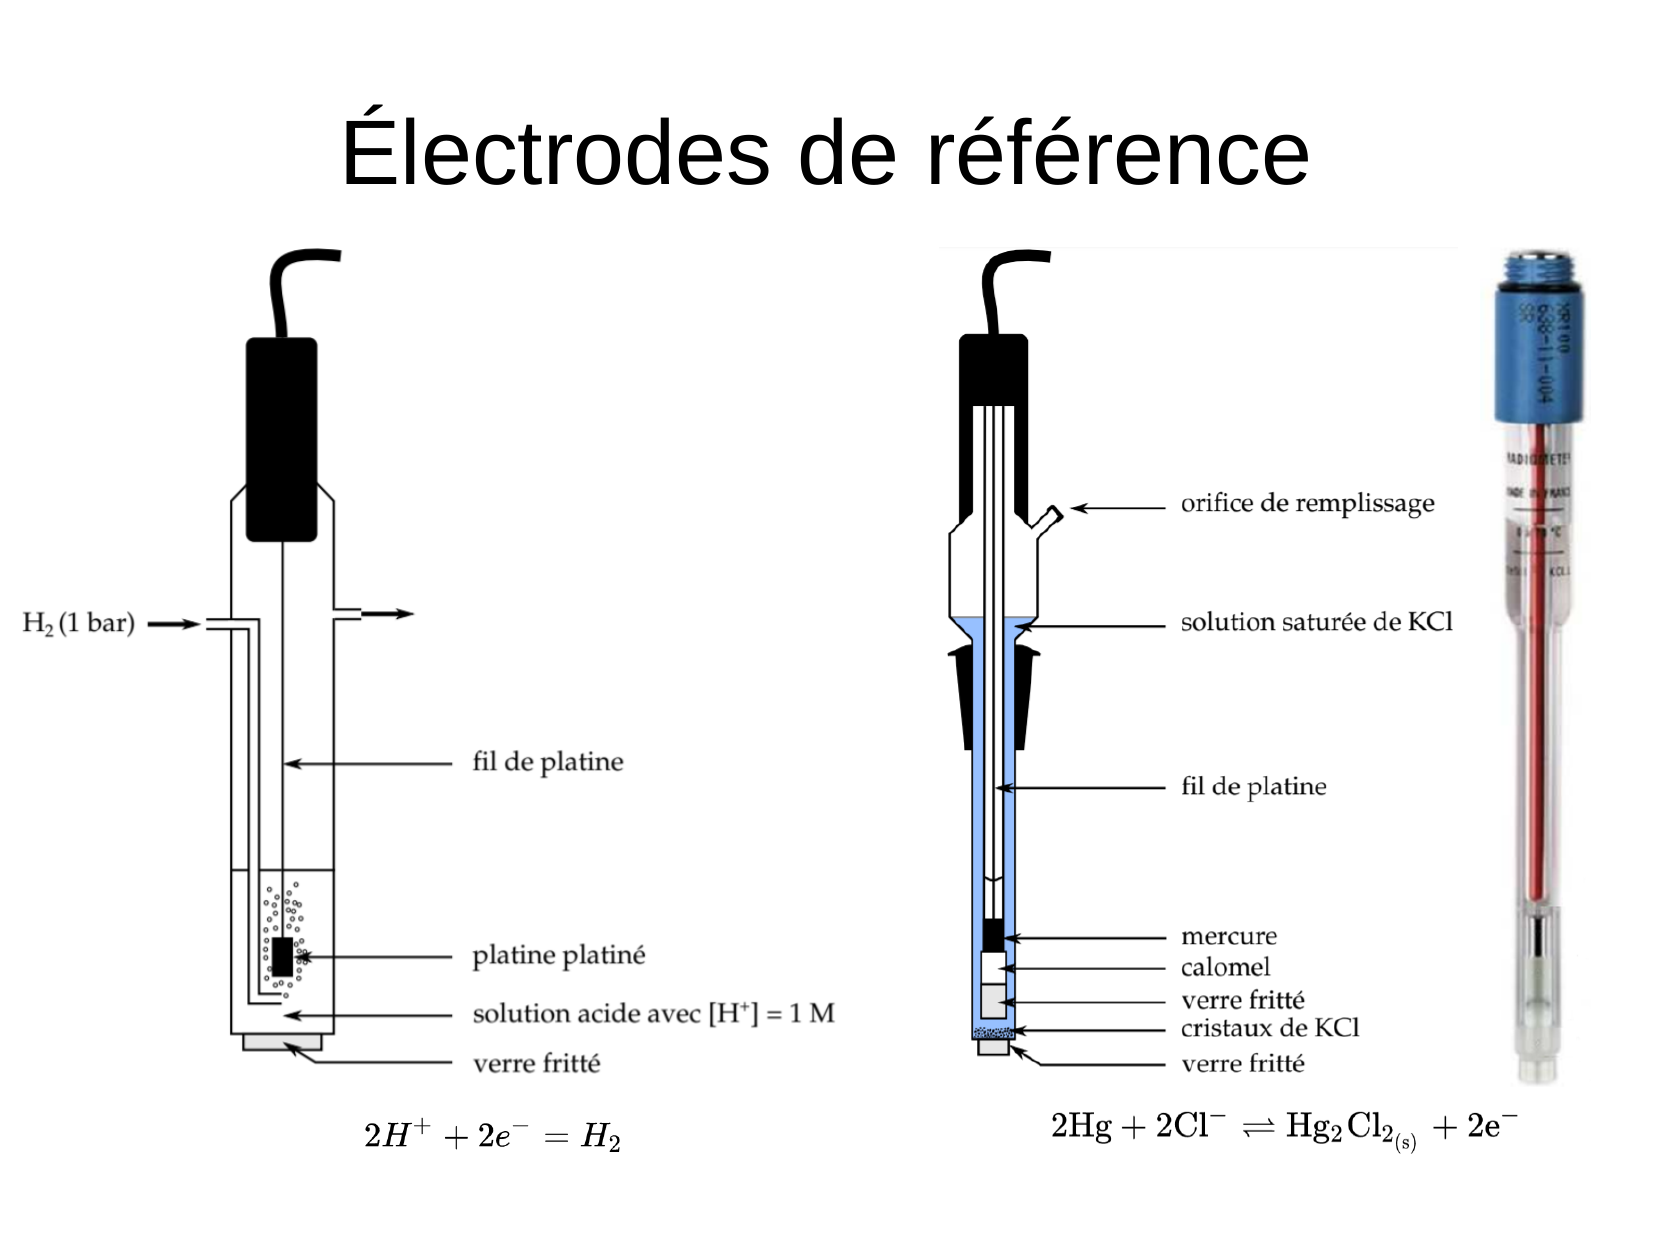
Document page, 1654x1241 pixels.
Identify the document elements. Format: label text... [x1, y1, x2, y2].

title Électrodes de référence [82, 49, 1571, 257]
picture [354, 1110, 626, 1157]
picture [939, 247, 1595, 1087]
picture [21, 247, 839, 1078]
picture [1037, 1098, 1536, 1158]
